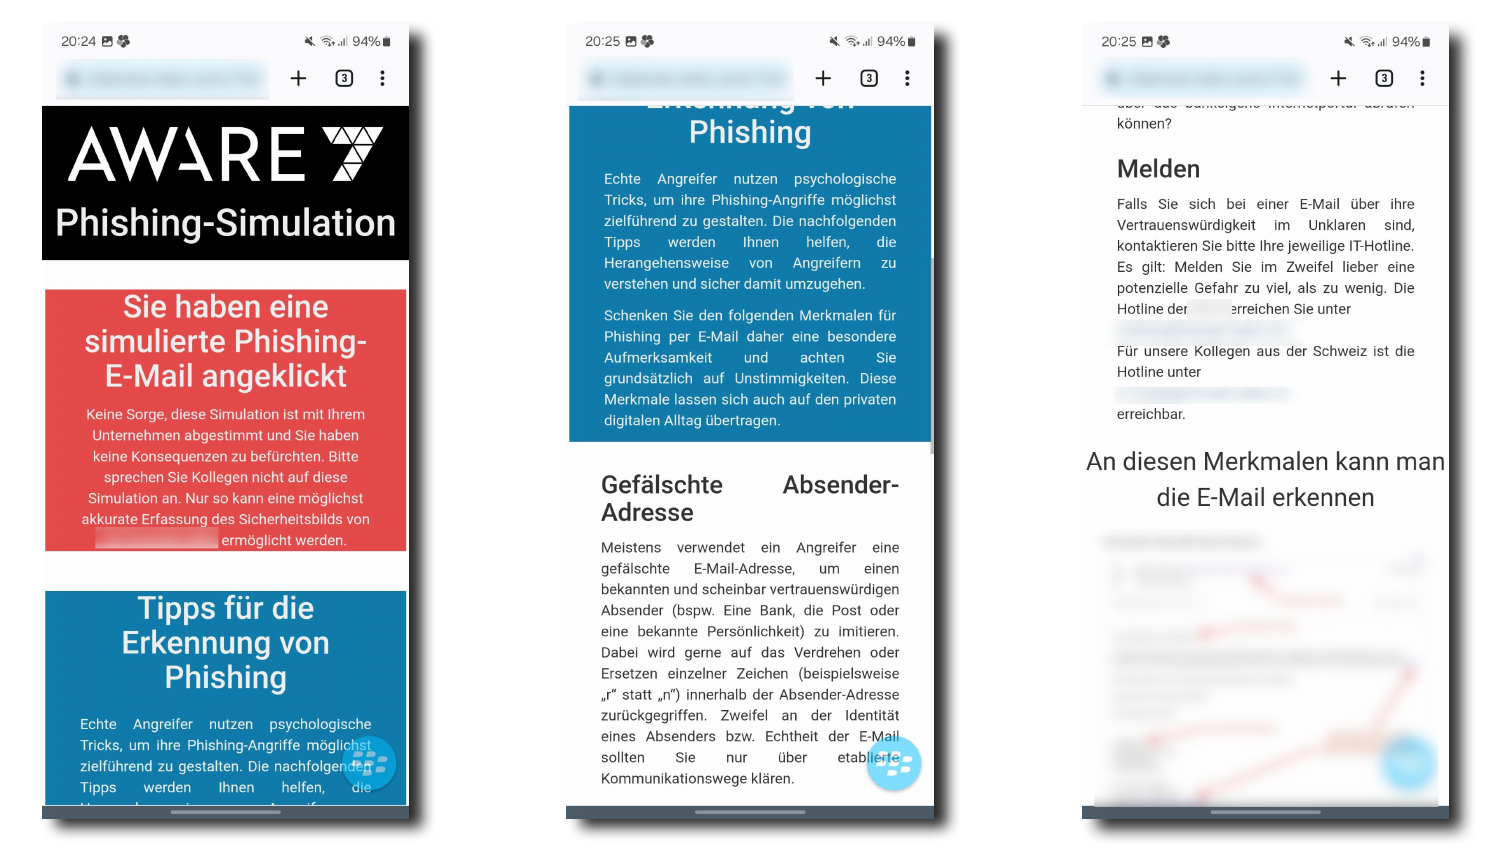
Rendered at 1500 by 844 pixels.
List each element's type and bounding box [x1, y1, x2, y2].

picture [566, 24, 934, 819]
picture [1082, 24, 1449, 819]
picture [42, 24, 409, 819]
